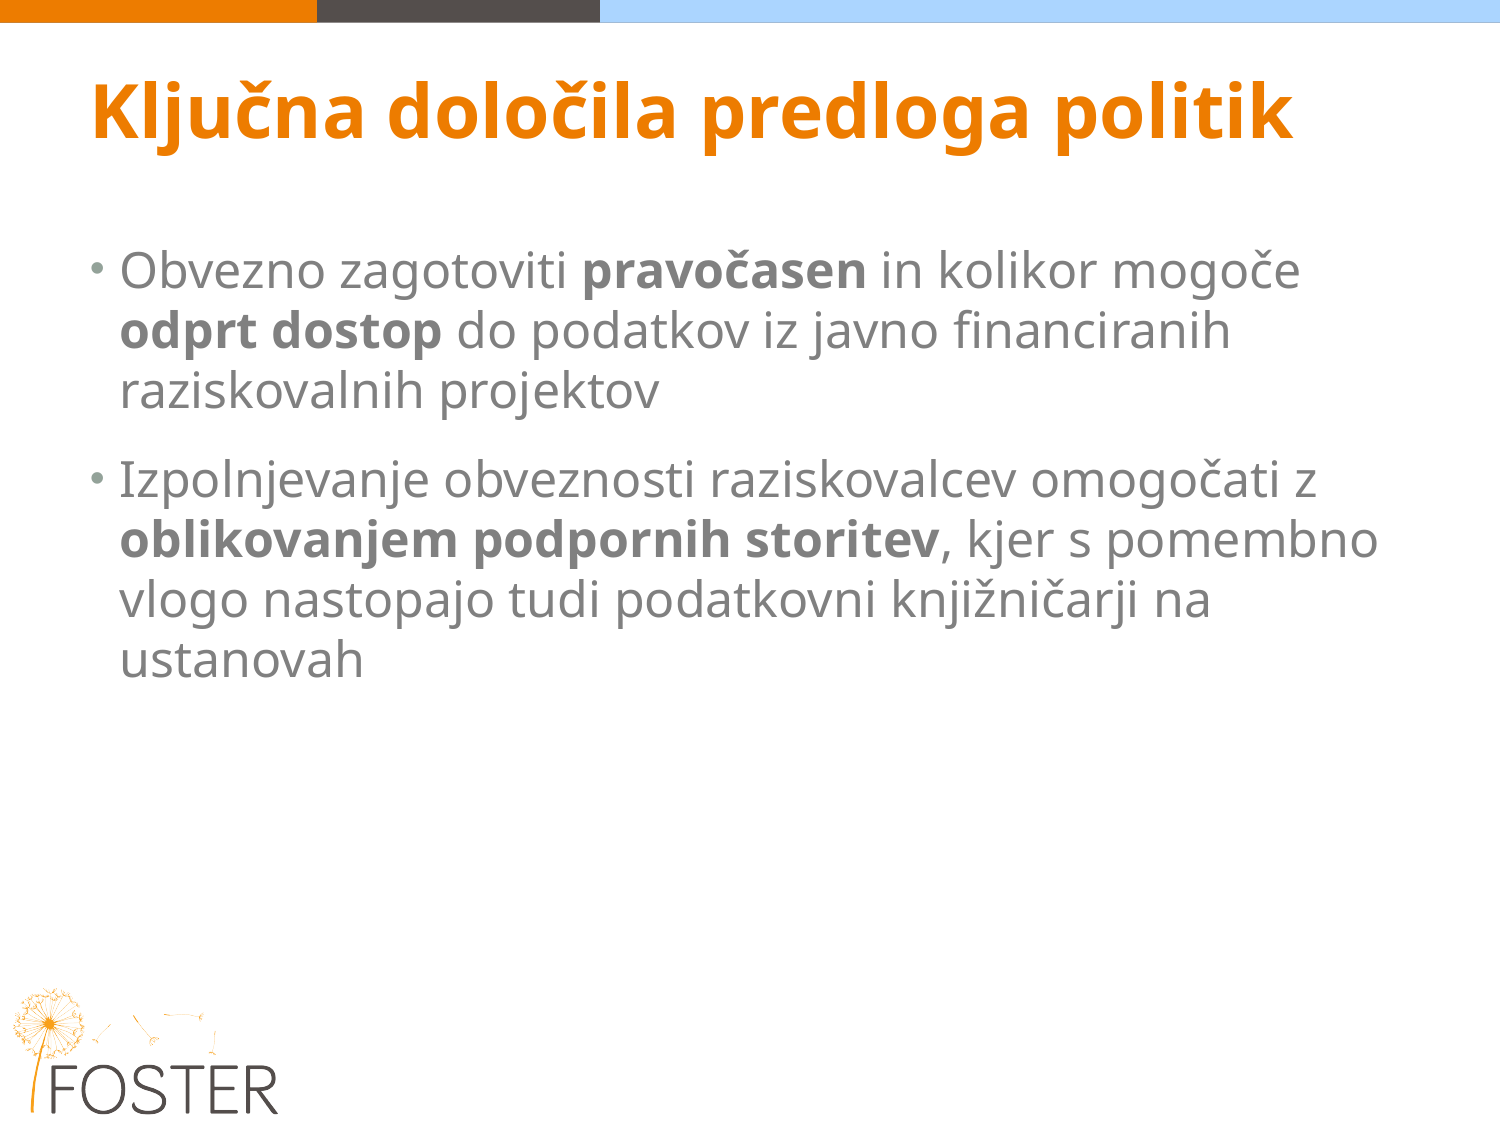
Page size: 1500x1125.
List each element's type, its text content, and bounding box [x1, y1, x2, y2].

list Obvezno zagotoviti pravočasen in kolikor mogoče odprt dostop do podatkov iz javno financiranih raziskovalnih projektov Izpolnjevanje obveznosti raziskovalcev omogočati z oblikovanjem podpornih storitev, kjer s pomembno vlogo nastopajo tudi podatkovni knjižničarji na ustanovah [75, 230, 1425, 1031]
picture [13, 988, 278, 1125]
title Ključna določila predloga politik [75, 55, 1425, 219]
